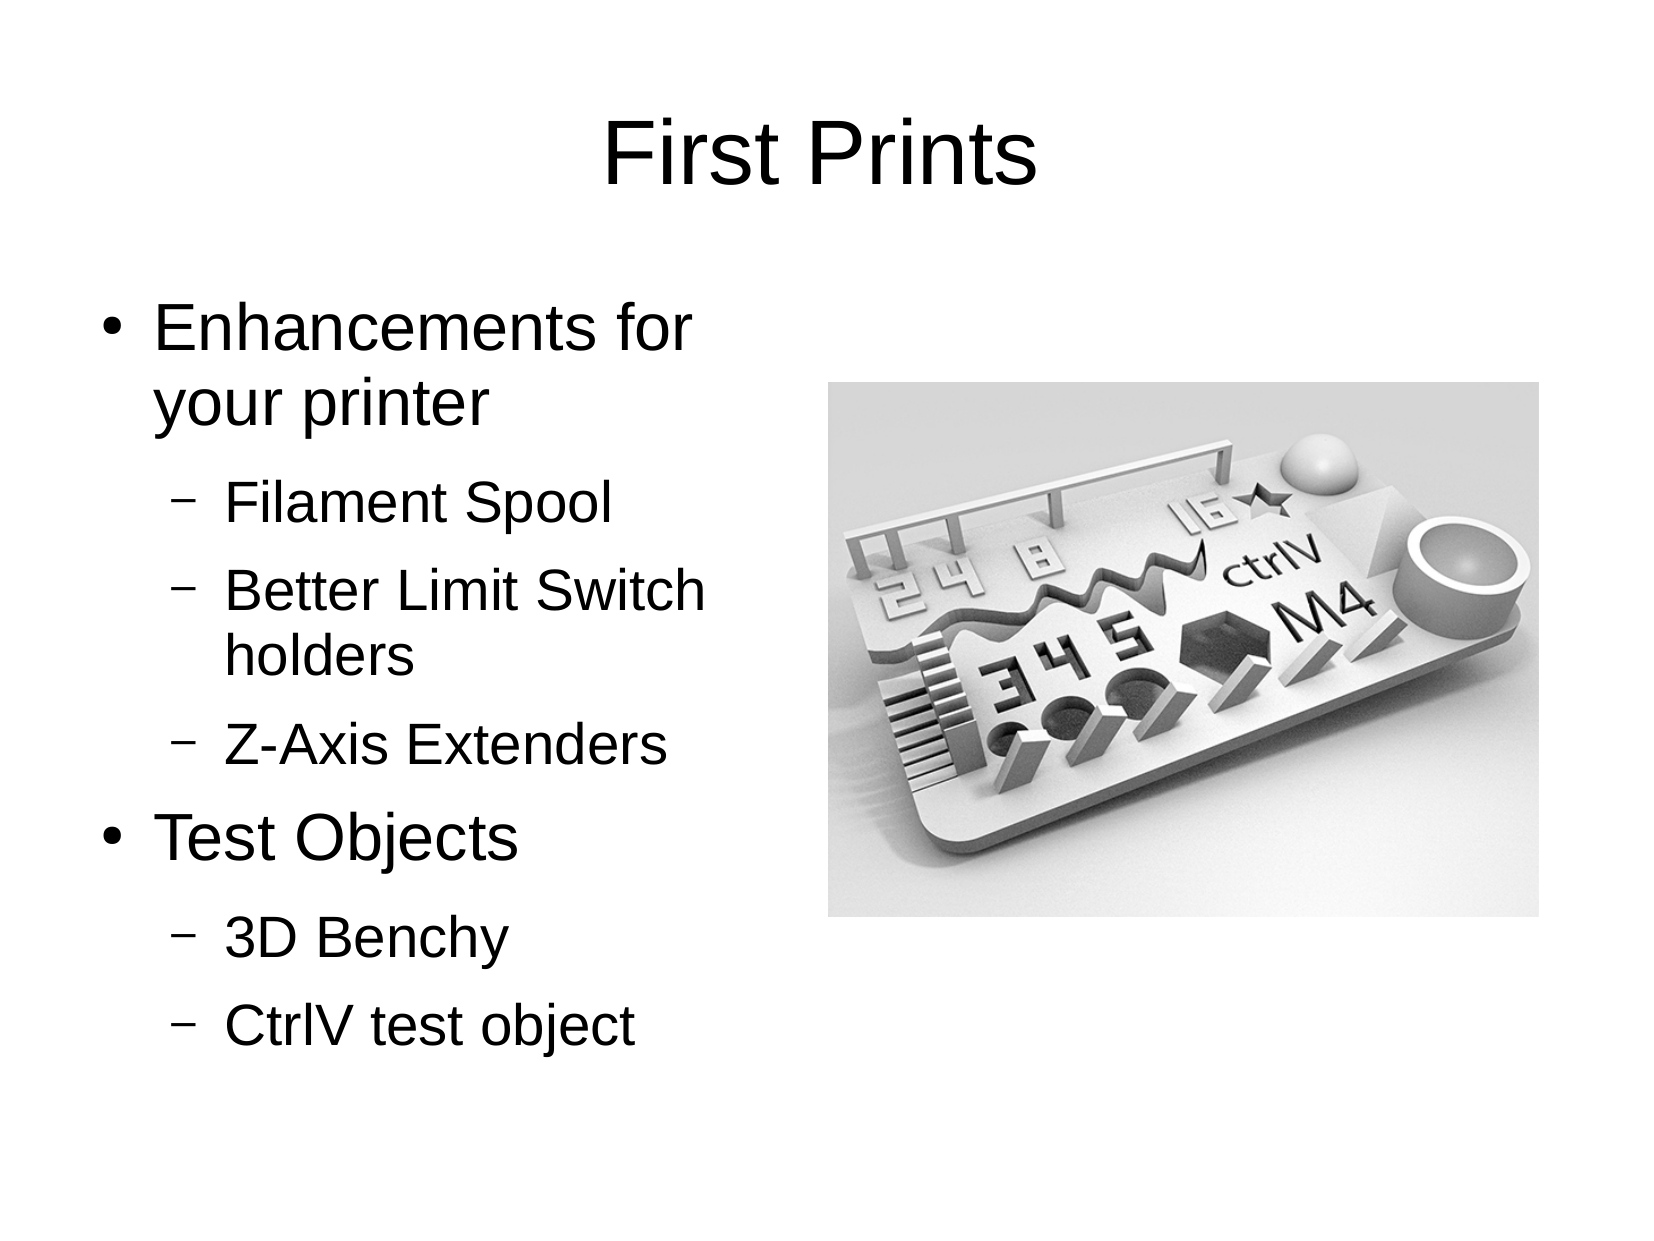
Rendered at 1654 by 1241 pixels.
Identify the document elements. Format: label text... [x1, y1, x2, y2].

title First Prints [82, 49, 1571, 257]
picture [828, 382, 1539, 917]
list Enhancements for your printer Filament Spool Better Limit Switch holders Z-Axis Extenders Test Objects 3D Benchy CtrlV test object [82, 290, 793, 1111]
